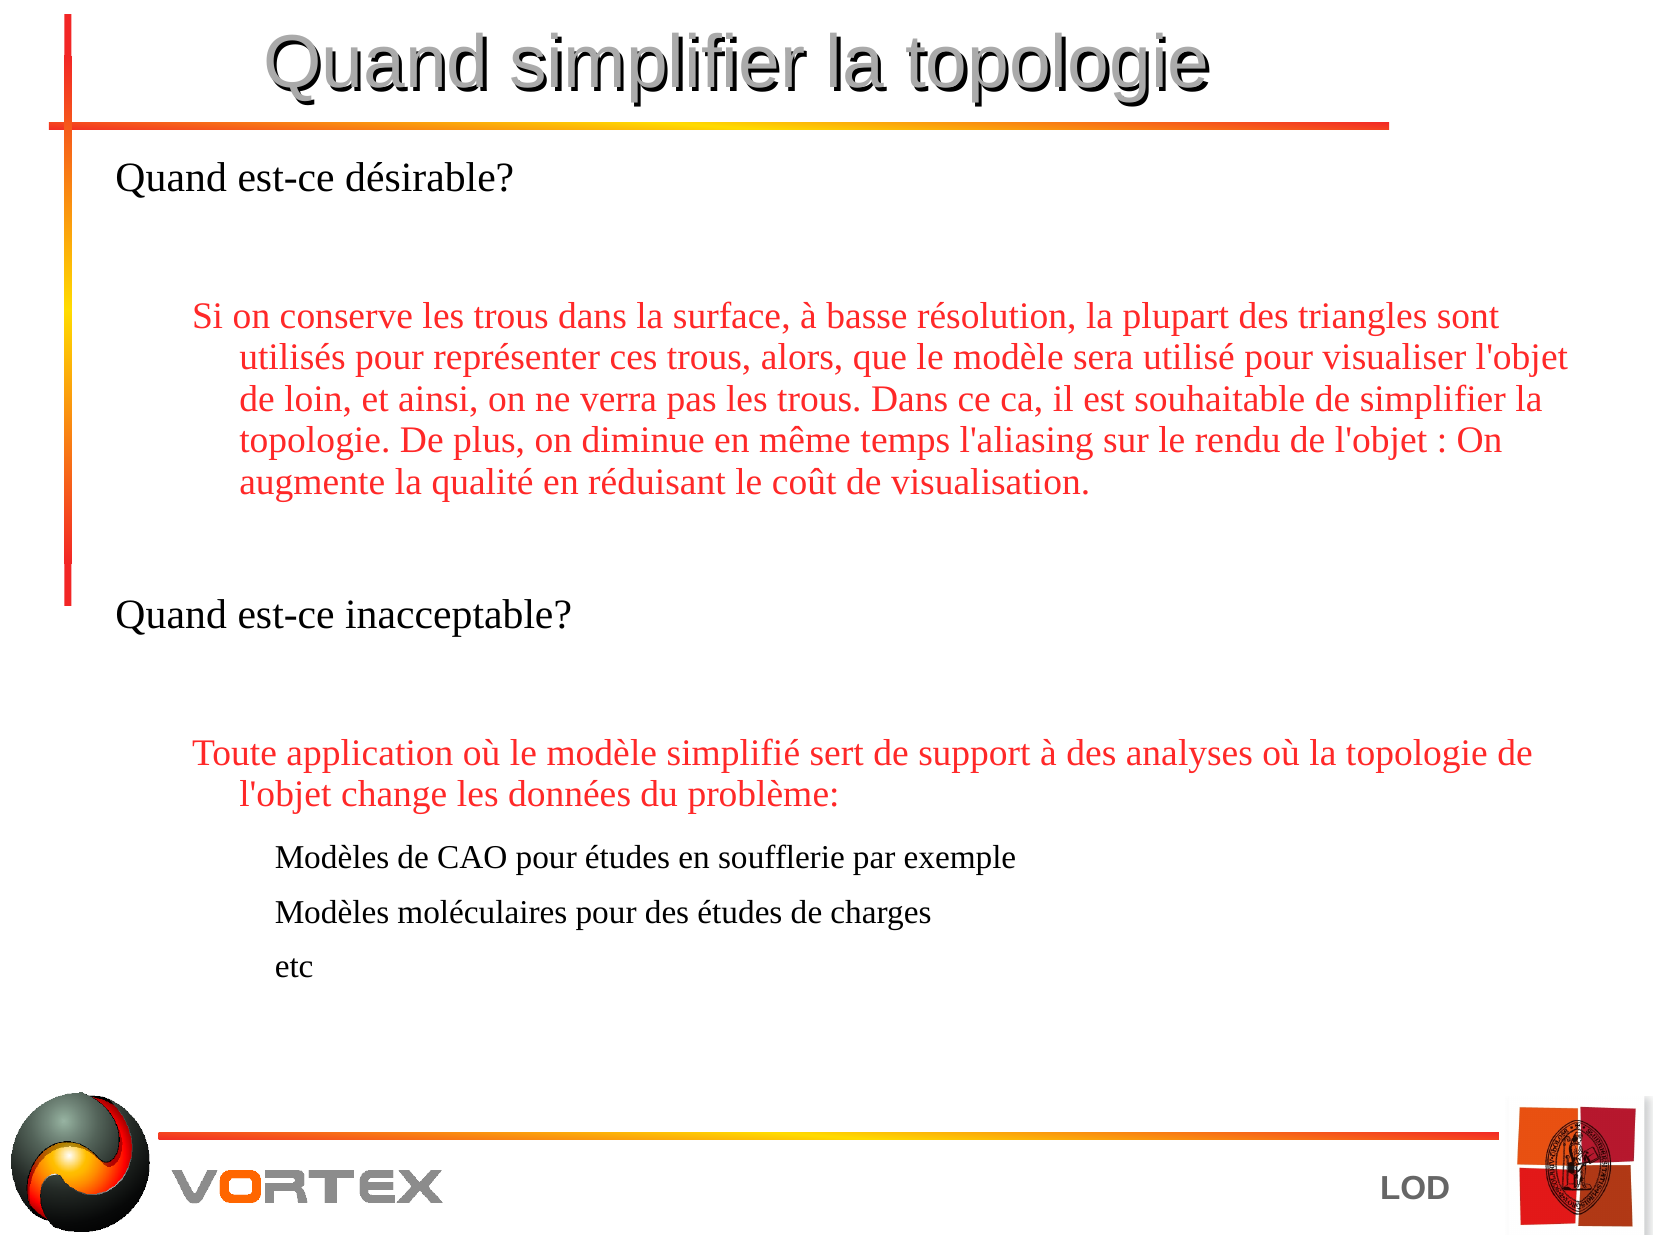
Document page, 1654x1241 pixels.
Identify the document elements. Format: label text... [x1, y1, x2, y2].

picture [11, 1092, 443, 1232]
title Quand simplifier la topologie [82, 4, 1392, 120]
picture [1505, 1096, 1653, 1235]
list Quand est-ce désirable? Si on conserve les trous dans la surface, à basse résolution, la plupart des triangles sont utilisés pour représenter ces trous, alors, que le modèle sera utilisé pour visualiser l'objet de loin, et ainsi, on ne verra pas les trous. Dans ce ca, il est souhaitable de simplifier la topologie. De plus, on diminue en même temps l'aliasing sur le rendu de l'objet : On augmente la qualité en réduisant le coût de visualisation. Quand est-ce inacceptable? Toute application où le modèle simplifié sert de support à des analyses où la topologie de l'objet change les données du problème: Modèles de CAO pour études en soufflerie par exemple Modèles moléculaires pour des études de charges etc [97, 153, 1571, 1109]
